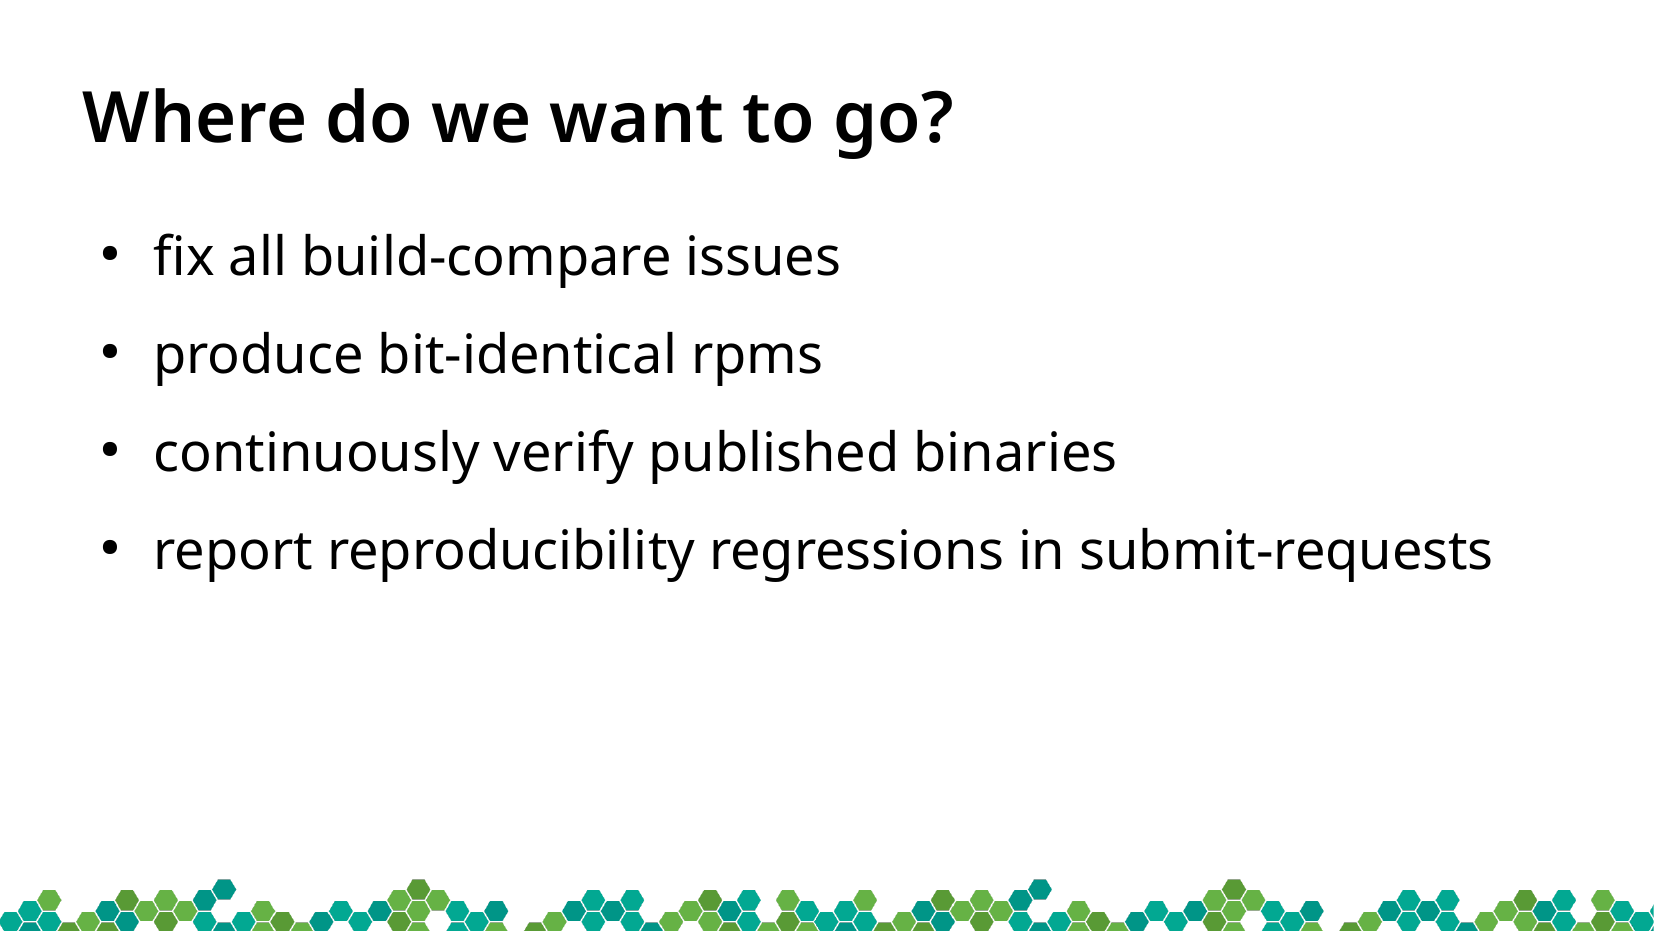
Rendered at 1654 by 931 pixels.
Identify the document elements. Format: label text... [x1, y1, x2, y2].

picture [0, 871, 1654, 931]
list fix all build-compare issues produce bit-identical rpms continuously verify published binaries report reproducibility regressions in submit-requests [82, 217, 1571, 758]
title Where do we want to go? [82, 37, 1571, 193]
